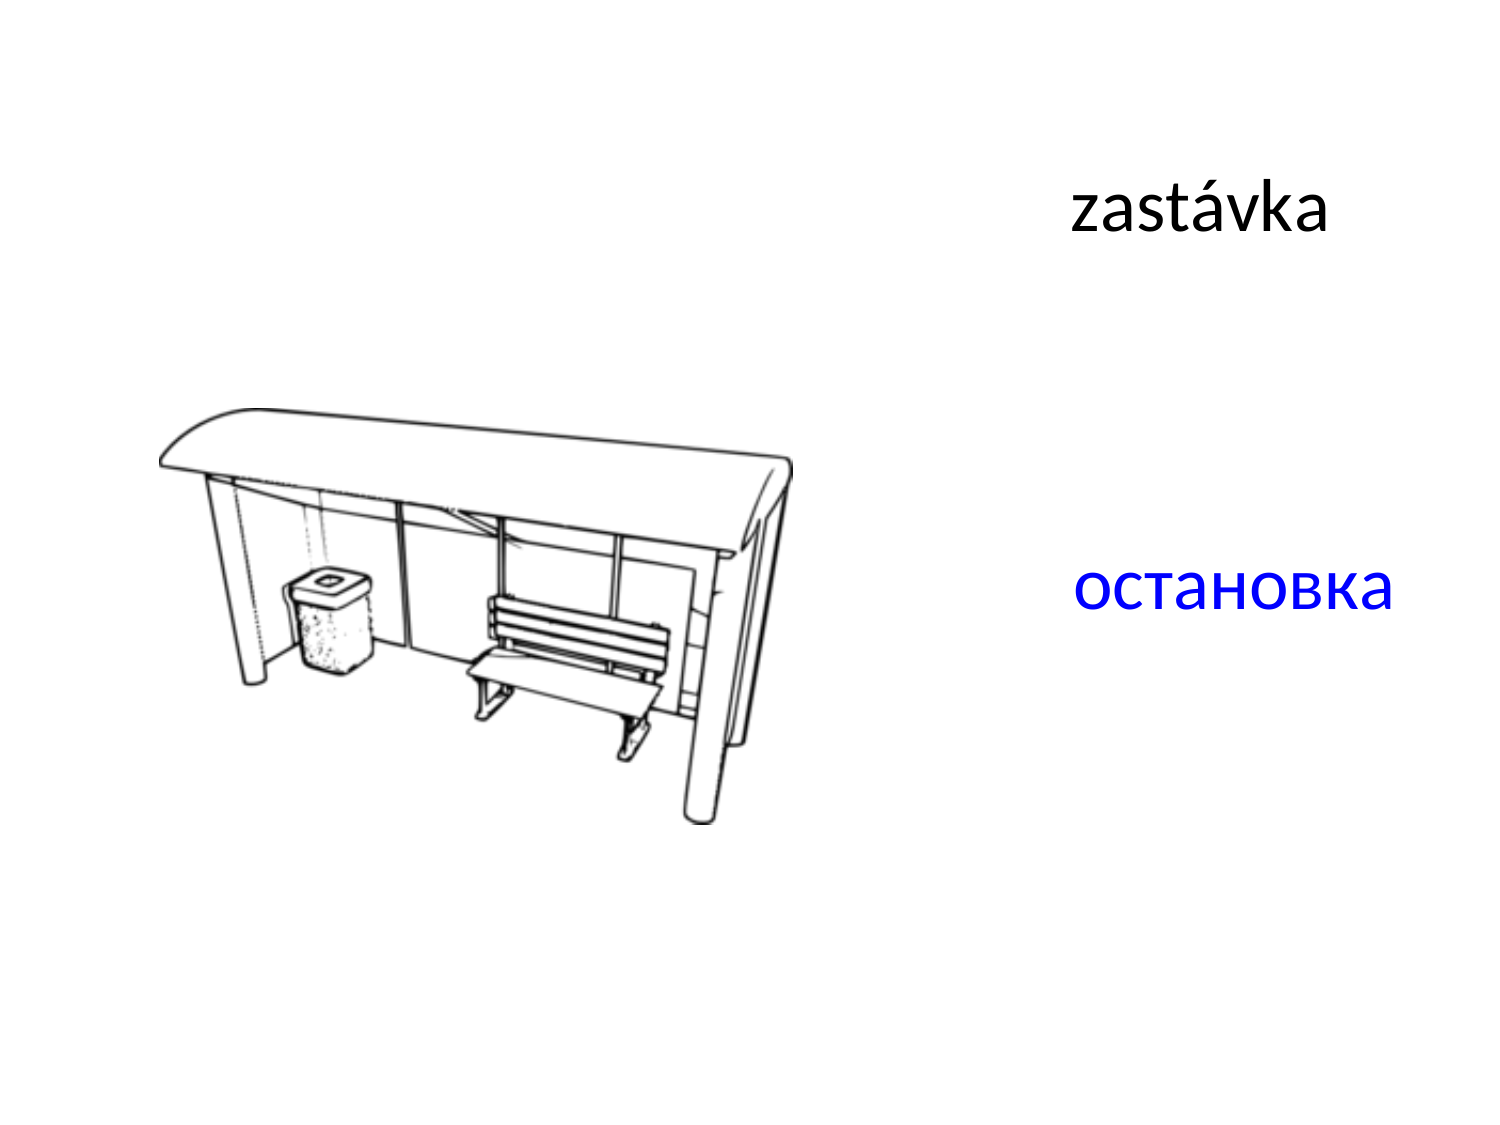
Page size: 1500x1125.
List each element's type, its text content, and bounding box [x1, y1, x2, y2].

text_box остановка [1058, 527, 1411, 633]
text_box zastávka [1055, 148, 1346, 255]
picture [159, 408, 793, 825]
